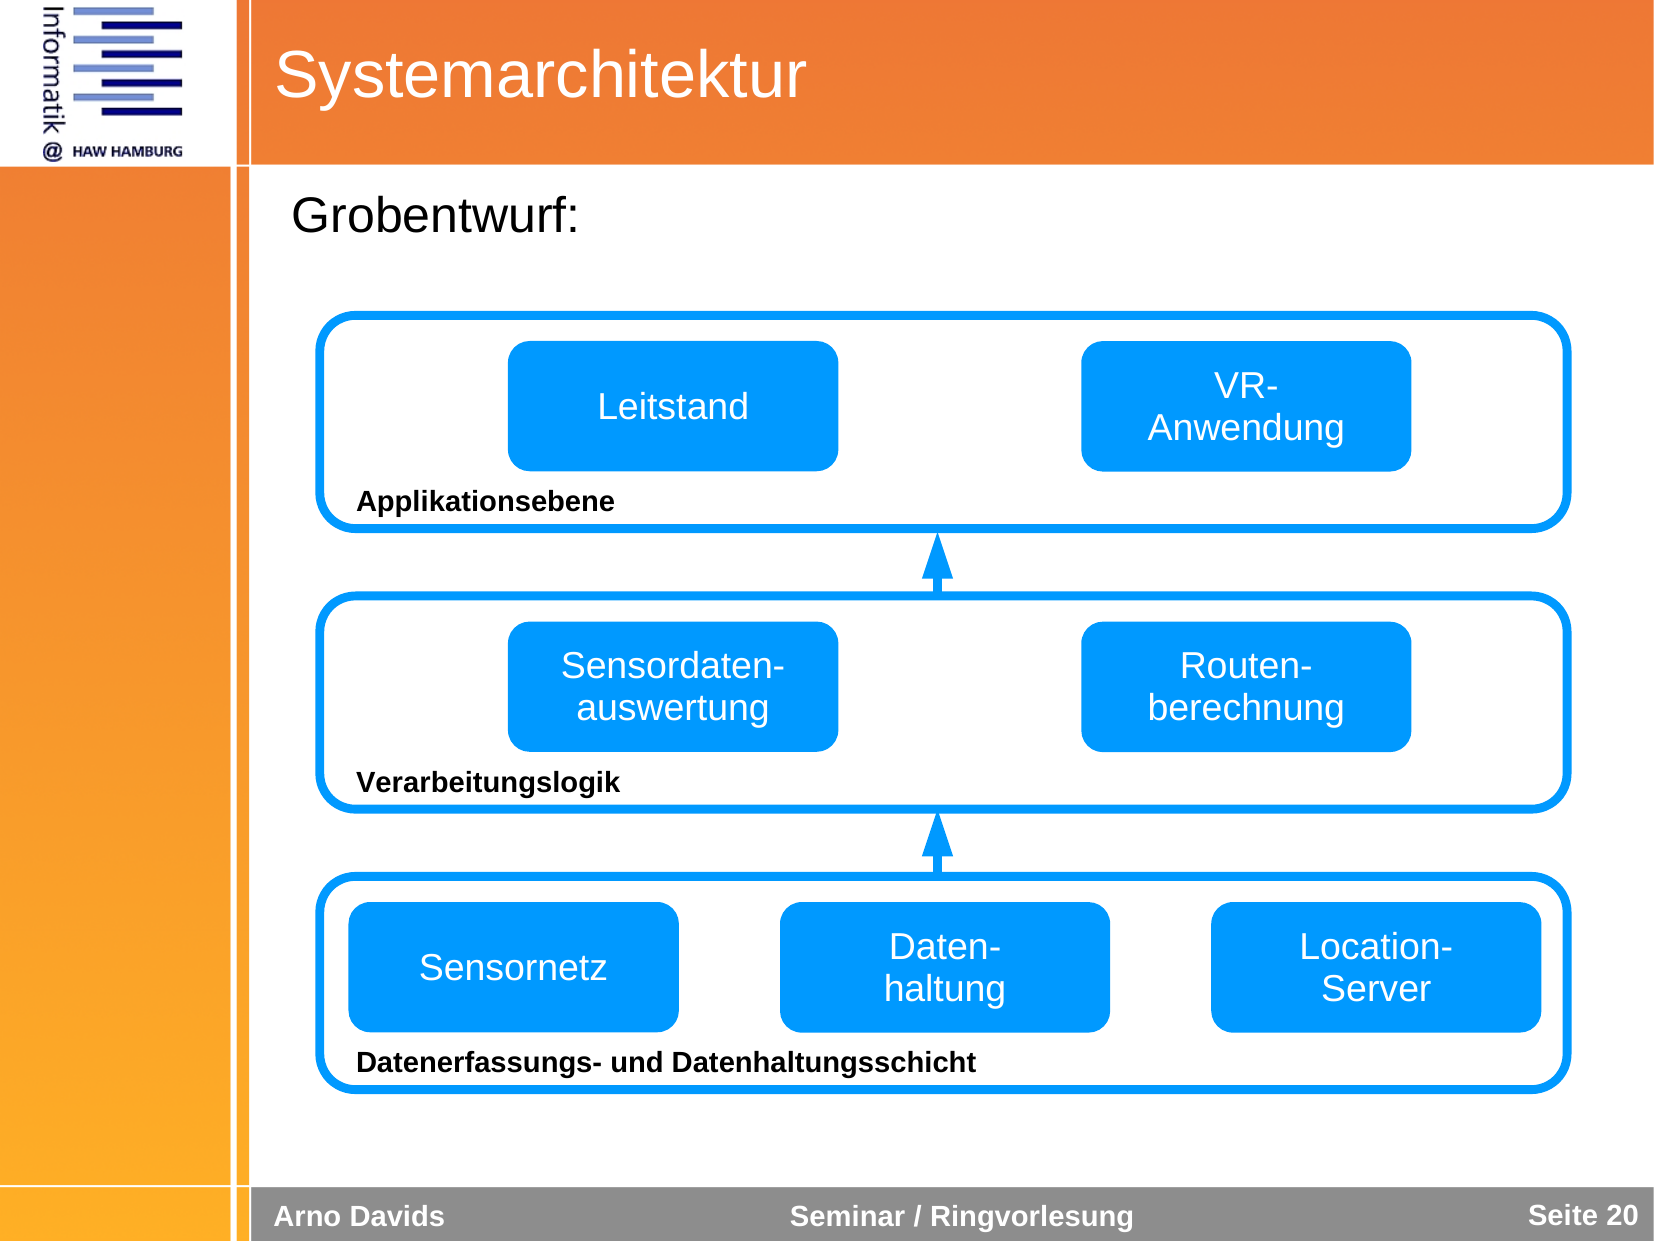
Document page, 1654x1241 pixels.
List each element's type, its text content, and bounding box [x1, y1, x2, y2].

list Grobentwurf: [274, 187, 1651, 1160]
text_box [319, 595, 1568, 810]
picture [0, 0, 1654, 1241]
text_box [319, 315, 1568, 529]
text_box [319, 876, 1568, 1090]
text_box Datenerfassungs- und Datenhaltungsschicht [341, 1038, 993, 1087]
picture [43, 5, 186, 162]
text_box VR- Anwendung [1081, 341, 1412, 472]
text_box Sensordaten- auswertung [507, 621, 839, 752]
title Systemarchitektur [274, 11, 1651, 137]
text_box Leitstand [507, 340, 839, 472]
text_box Sensornetz [348, 902, 679, 1033]
text_box Verarbeitungslogik [341, 758, 636, 807]
text_box Applikationsebene [341, 477, 630, 526]
text_box Location- Server [1211, 902, 1542, 1033]
text_box Daten- haltung [780, 902, 1111, 1033]
text_box Routen- berechnung [1081, 621, 1412, 753]
